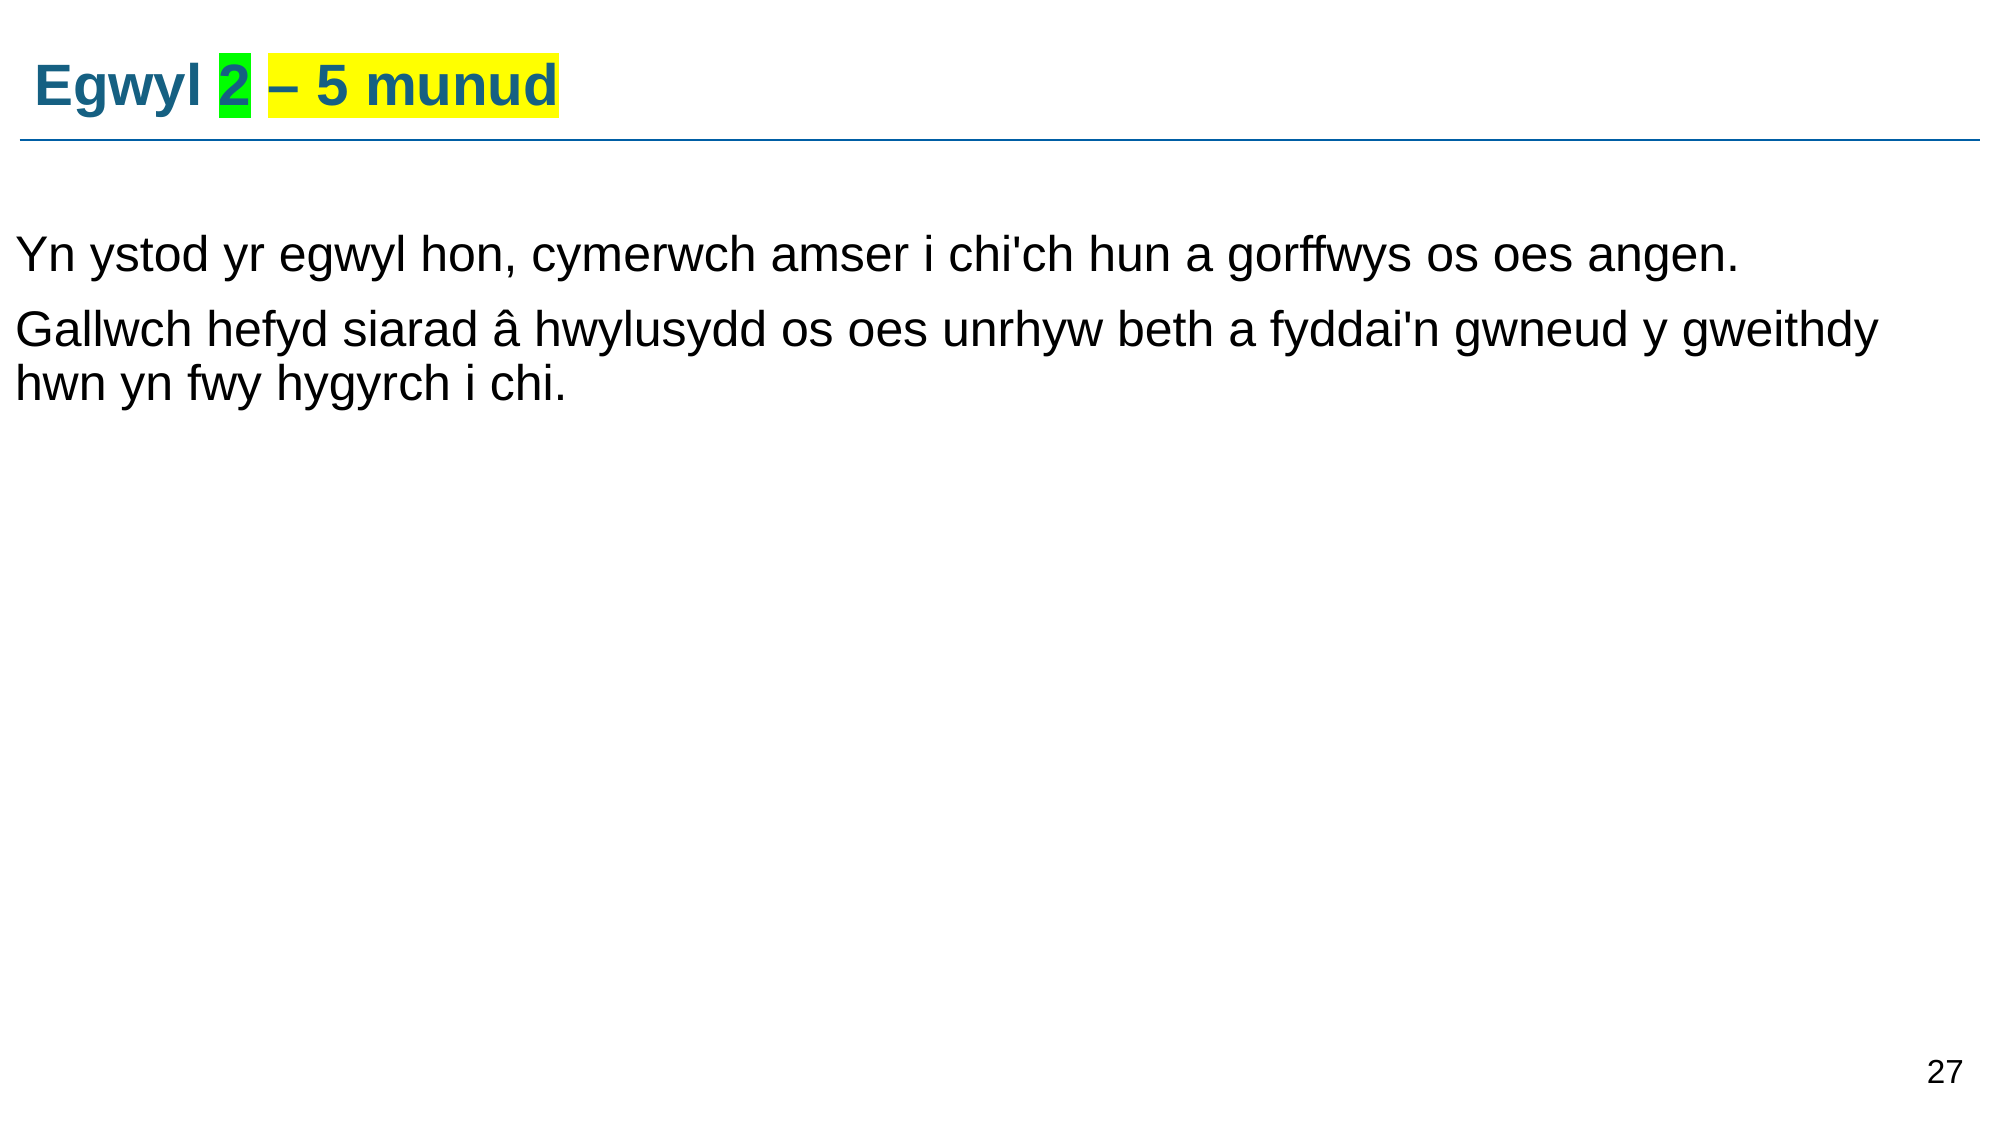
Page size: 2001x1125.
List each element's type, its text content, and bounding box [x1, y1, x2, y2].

title Egwyl 2 – 5 munud [19, 47, 1981, 141]
text_box 27 [1911, 1042, 1983, 1103]
list Yn ystod yr egwyl hon, cymerwch amser i chi'ch hun a gorffwys os oes angen. Gallwch hefyd siarad â hwylusydd os oes unrhyw beth a fyddai'n gwneud y gweithdy hwn yn fwy hygyrch i chi. [0, 140, 1961, 1043]
